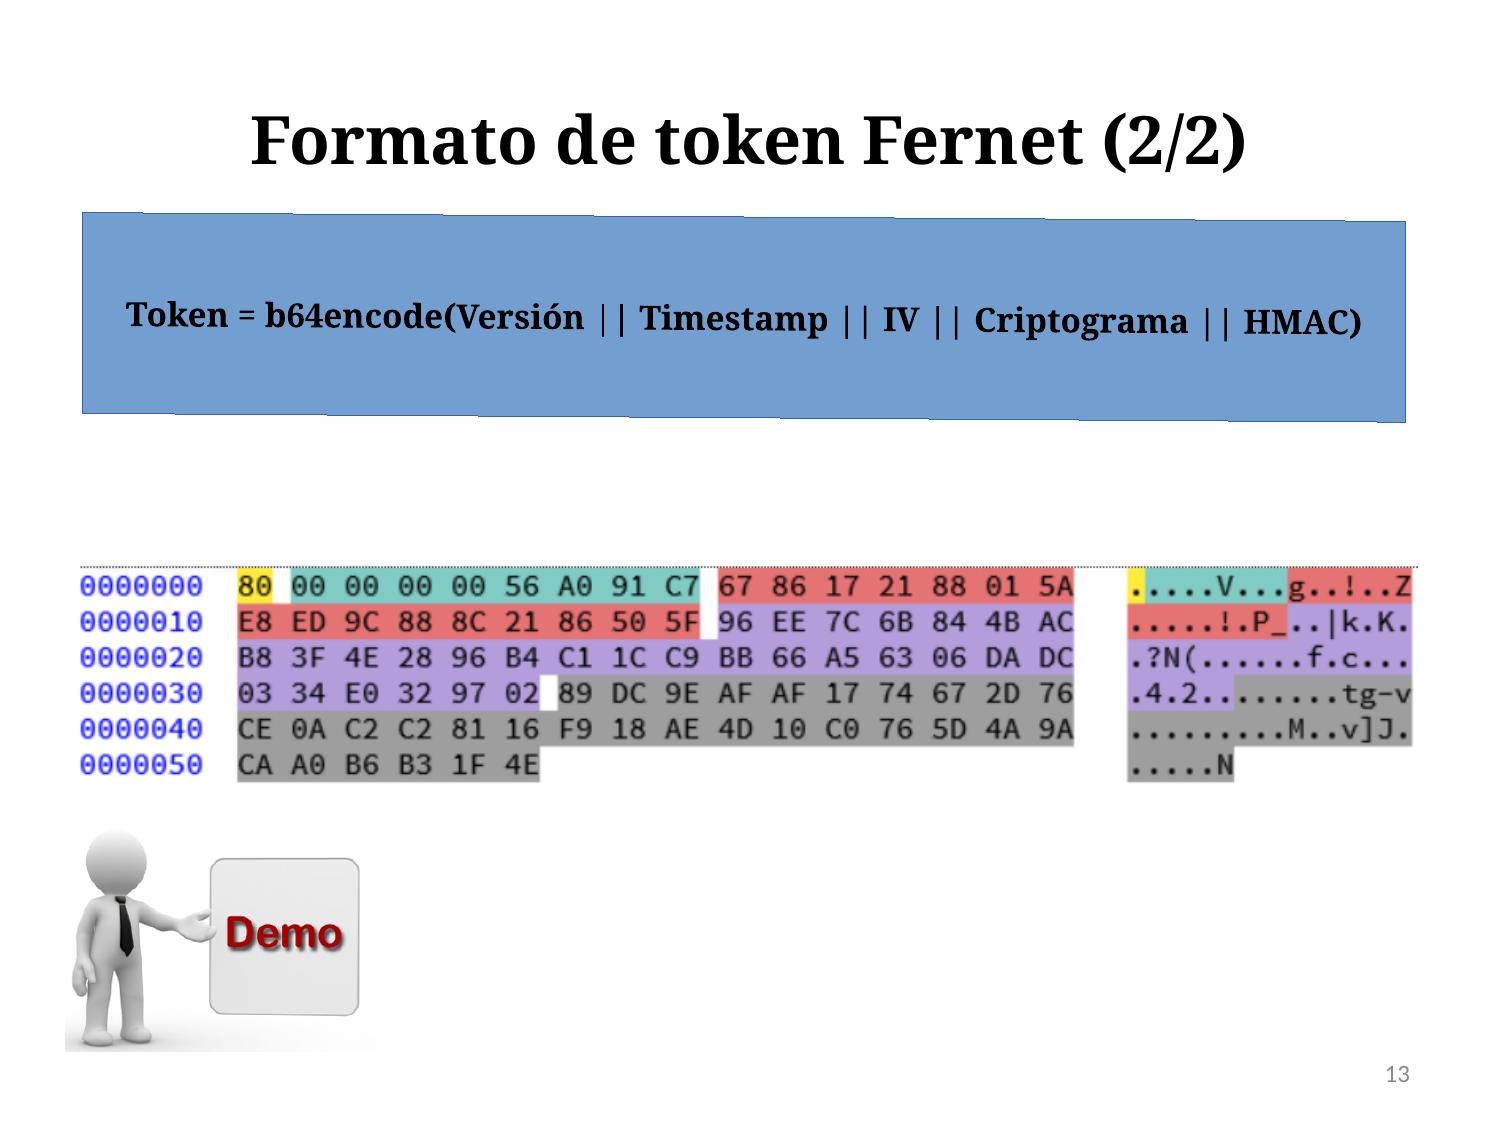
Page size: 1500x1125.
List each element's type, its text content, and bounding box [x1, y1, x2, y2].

picture [73, 565, 1418, 792]
text_box Token = b64encode(Versión || Timestamp || IV || Criptograma || HMAC) [82, 212, 1406, 423]
picture [65, 814, 378, 1052]
title Formato de token Fernet (2/2) [75, 45, 1425, 233]
